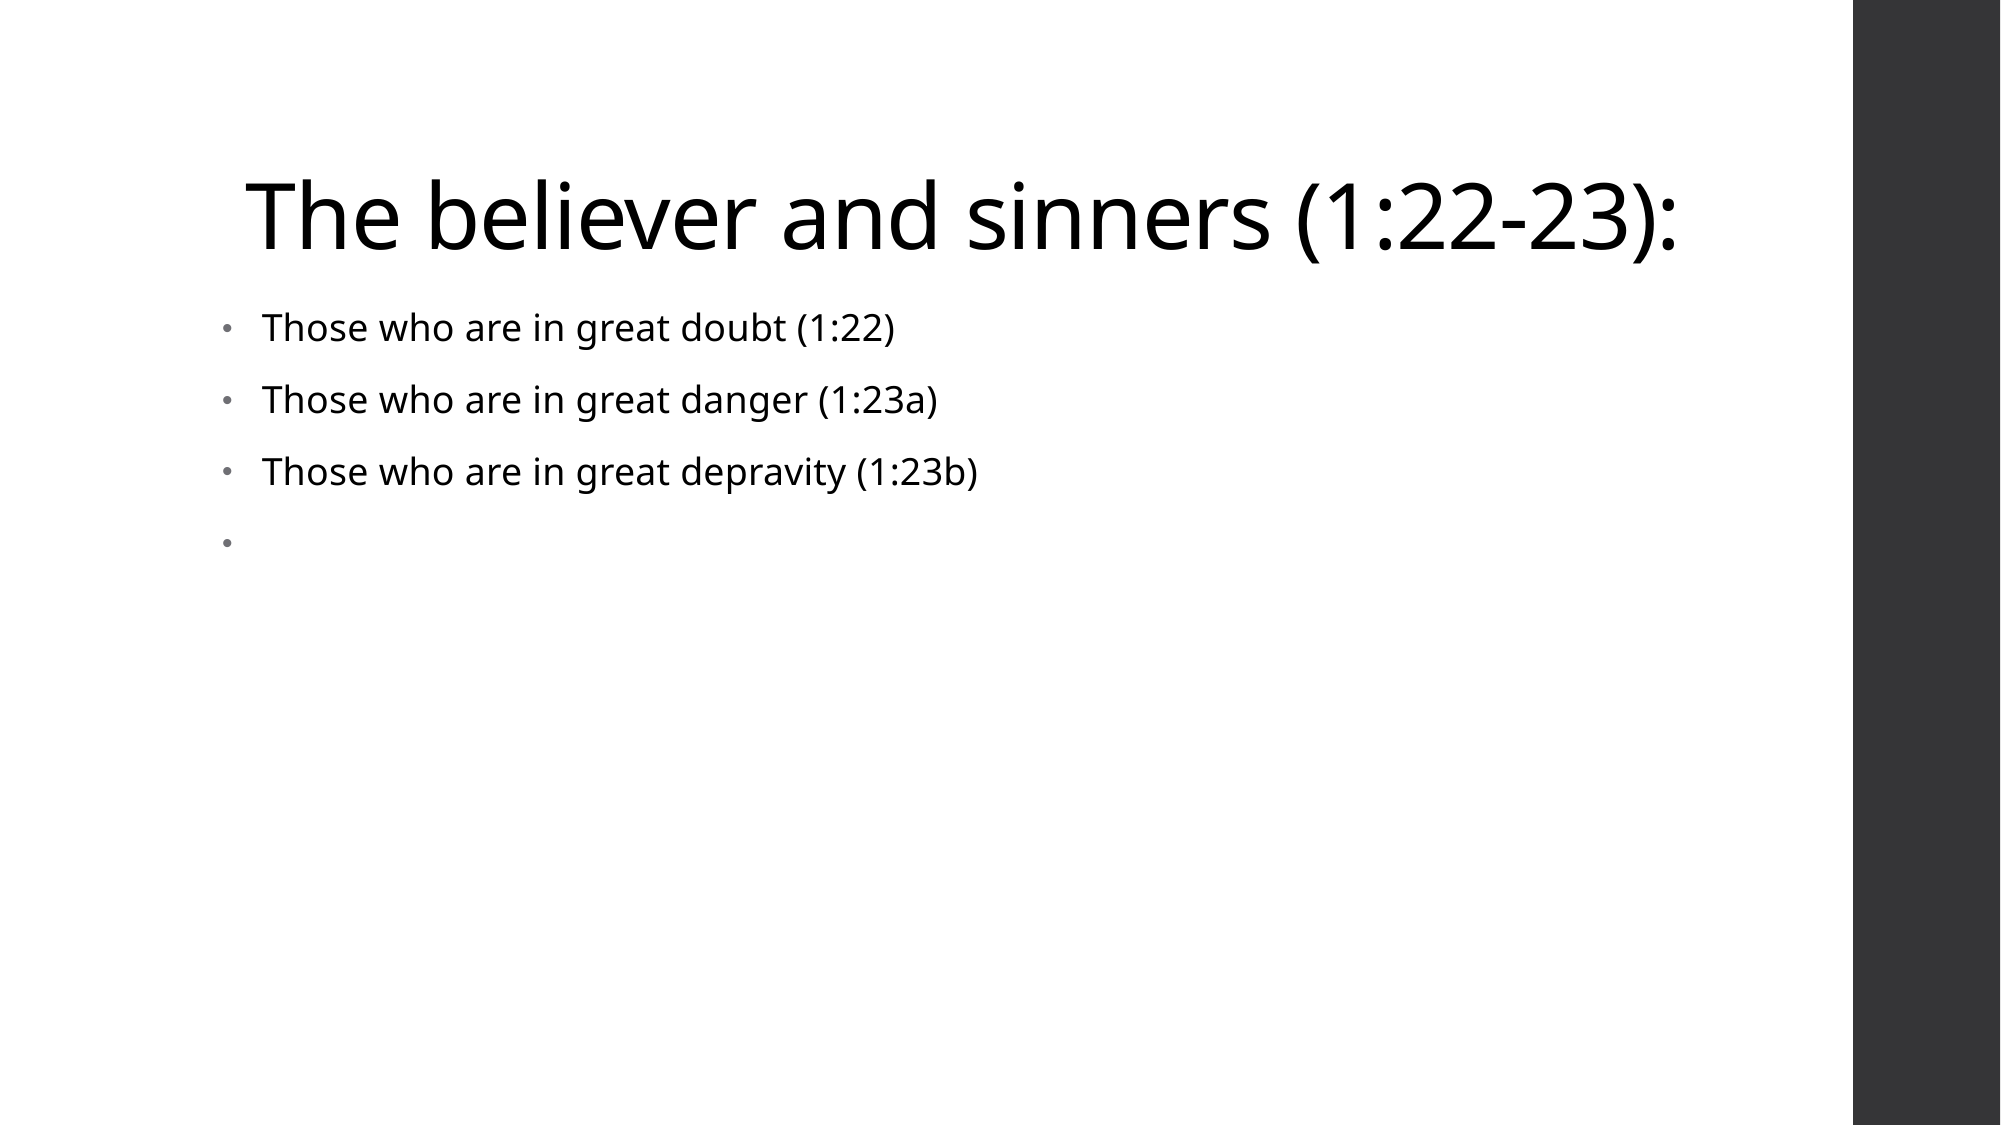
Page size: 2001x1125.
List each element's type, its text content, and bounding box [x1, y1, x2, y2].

title The believer and sinners (1:22-23): [206, 60, 1797, 278]
list Those who are in great doubt (1:22) Those who are in great danger (1:23a) Those who are in great depravity (1:23b) [206, 299, 1617, 1014]
